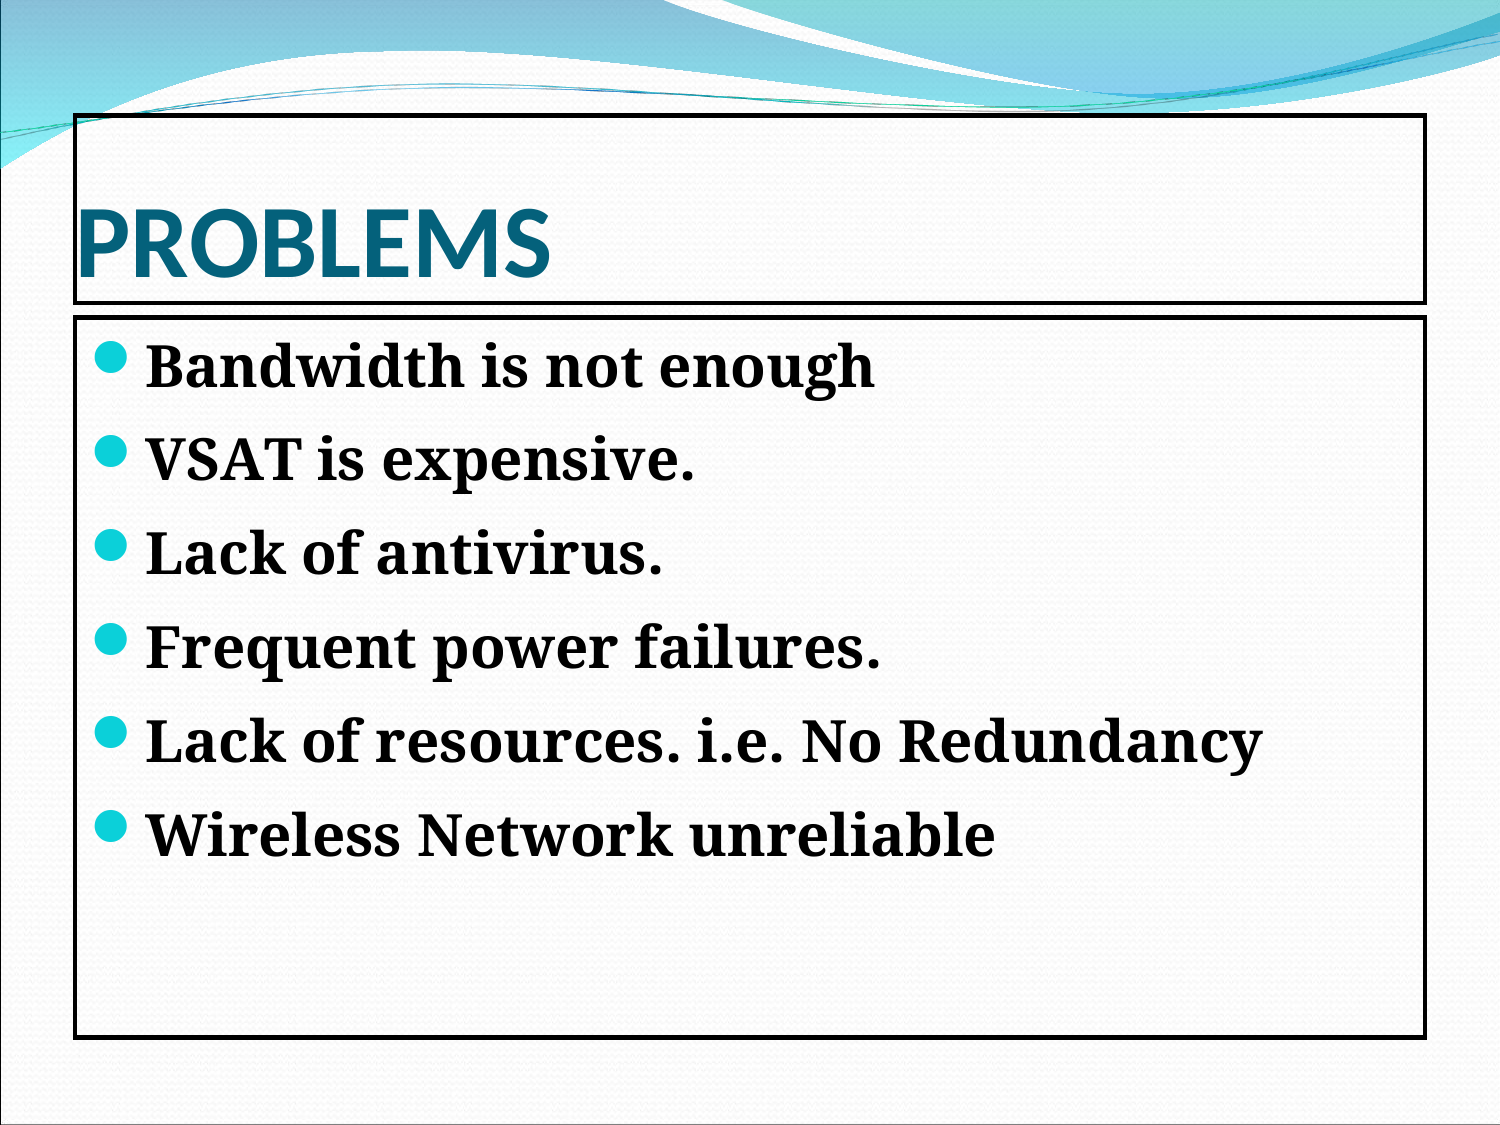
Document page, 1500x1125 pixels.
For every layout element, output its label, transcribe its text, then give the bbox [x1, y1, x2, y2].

list Bandwidth is not enough VSAT is expensive. Lack of antivirus. Frequent power failures. Lack of resources. i.e. No Redundancy Wireless Network unreliable [75, 317, 1426, 1038]
picture [0, 0, 1500, 1125]
title PROBLEMS [75, 115, 1426, 304]
